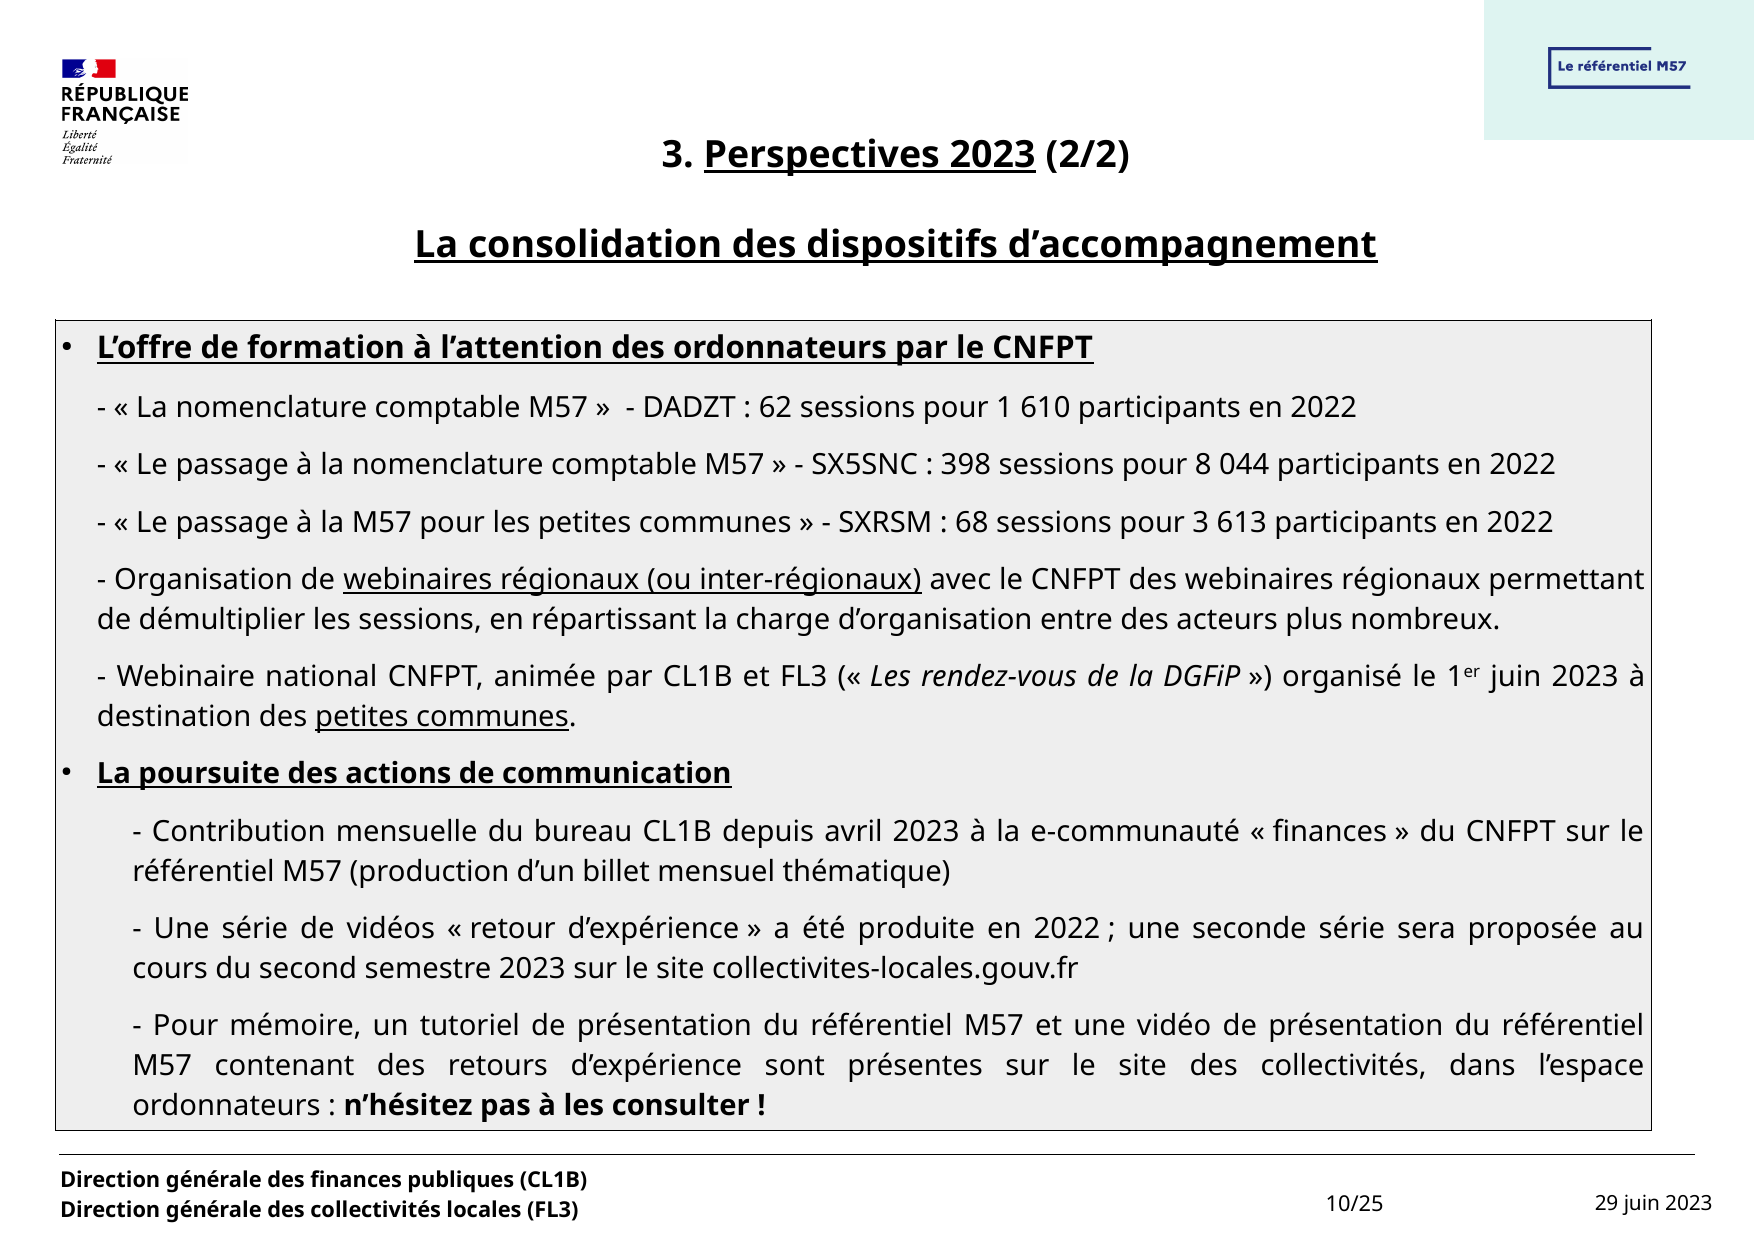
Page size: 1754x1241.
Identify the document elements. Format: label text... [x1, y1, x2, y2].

text_box La consolidation des dispositifs d’accompagnement [175, 220, 1617, 282]
picture [1484, 0, 1754, 140]
picture [62, 58, 188, 164]
text_box 3. Perspectives 2023 (2/2) [175, 130, 1617, 192]
table_header L’offre de formation à l’attention des ordonnateurs par le CNFPT - « La nomenclature comptable M57 » - DADZT : 62 sessions pour 1 610 participants en 2022 - « Le passage à la nomenclature comptable M57 » - SX5SNC : 398 sessions pour 8 044 participants en 2022 - « Le passage à la M57 pour les petites communes » - SXRSM : 68 sessions pour 3 613 participants en 2022 - Organisation de webinaires régionaux (ou inter-régionaux) avec le CNFPT des webinaires régionaux permettant de démultiplier les sessions, en répartissant la charge d’organisation entre des acteurs plus nombreux. - Webinaire national CNFPT, animée par CL1B et FL3 (« Les rendez-vous de la DGFiP ») organisé le 1er juin 2023 à destination des petites communes. La poursuite des actions de communication - Contribution mensuelle du bureau CL1B depuis avril 2023 à la e-communauté « finances » du CNFPT sur le référentiel M57 (production d’un billet mensuel thématique) - Une série de vidéos « retour d’expérience » a été produite en 2022 ; une seconde série sera proposée au cours du second semestre 2023 sur le site collectivites-locales.gouv.fr - Pour mémoire, un tutoriel de présentation du référentiel M57 et une vidéo de présentation du référentiel M57 contenant des retours d’expérience sont présentes sur le site des collectivités, dans l’espace ordonnateurs : n’hésitez pas à les consulter ! [56, 321, 1651, 1130]
